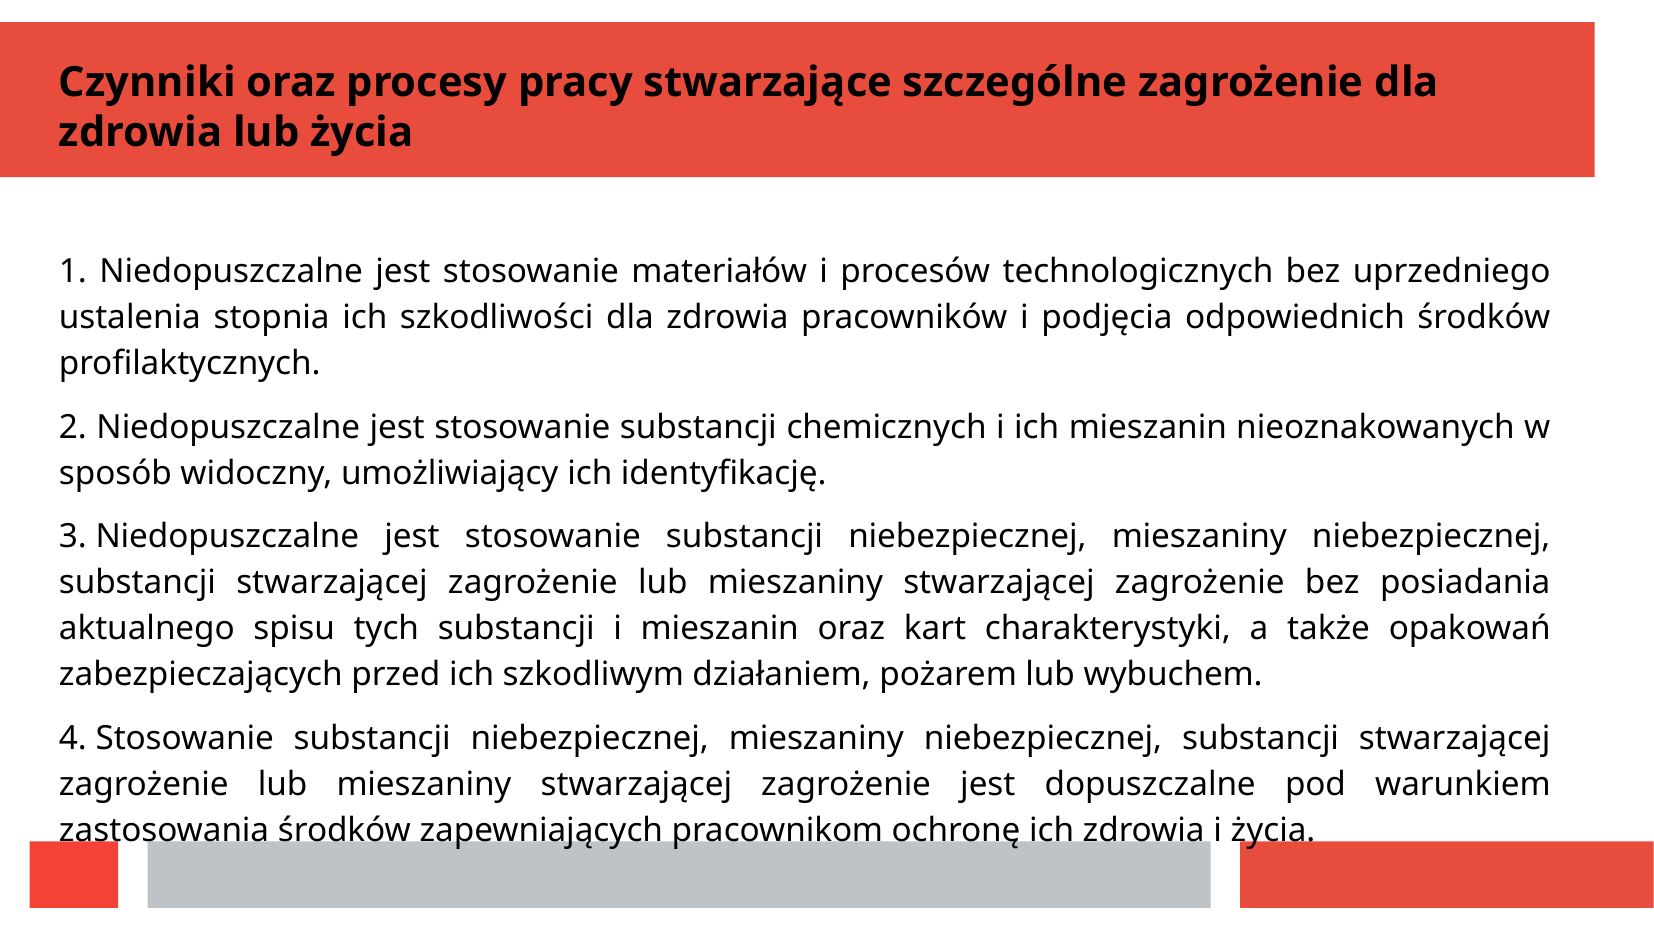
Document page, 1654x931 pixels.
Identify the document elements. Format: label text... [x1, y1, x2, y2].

subtitle 1. Niedopuszczalne jest stosowanie materiałów i procesów technologicznych bez uprzedniego ustalenia stopnia ich szkodliwości dla zdrowia pracowników i podjęcia odpowiednich środków profilaktycznych. 2. Niedopuszczalne jest stosowanie substancji chemicznych i ich mieszanin nieoznakowanych w sposób widoczny, umożliwiający ich identyfikację. 3. Niedopuszczalne jest stosowanie substancji niebezpiecznej, mieszaniny niebezpiecznej, substancji stwarzającej zagrożenie lub mieszaniny stwarzającej zagrożenie bez posiadania aktualnego spisu tych substancji i mieszanin oraz kart charakterystyki, a także opakowań zabezpieczających przed ich szkodliwym działaniem, pożarem lub wybuchem. 4. Stosowanie substancji niebezpiecznej, mieszaniny niebezpiecznej, substancji stwarzającej zagrożenie lub mieszaniny stwarzającej zagrożenie jest dopuszczalne pod warunkiem zastosowania środków zapewniających pracownikom ochronę ich zdrowia i życia. [59, 243, 1565, 820]
title Czynniki oraz procesy pracy stwarzające szczególne zagrożenie dla zdrowia lub życia [59, 44, 1595, 156]
